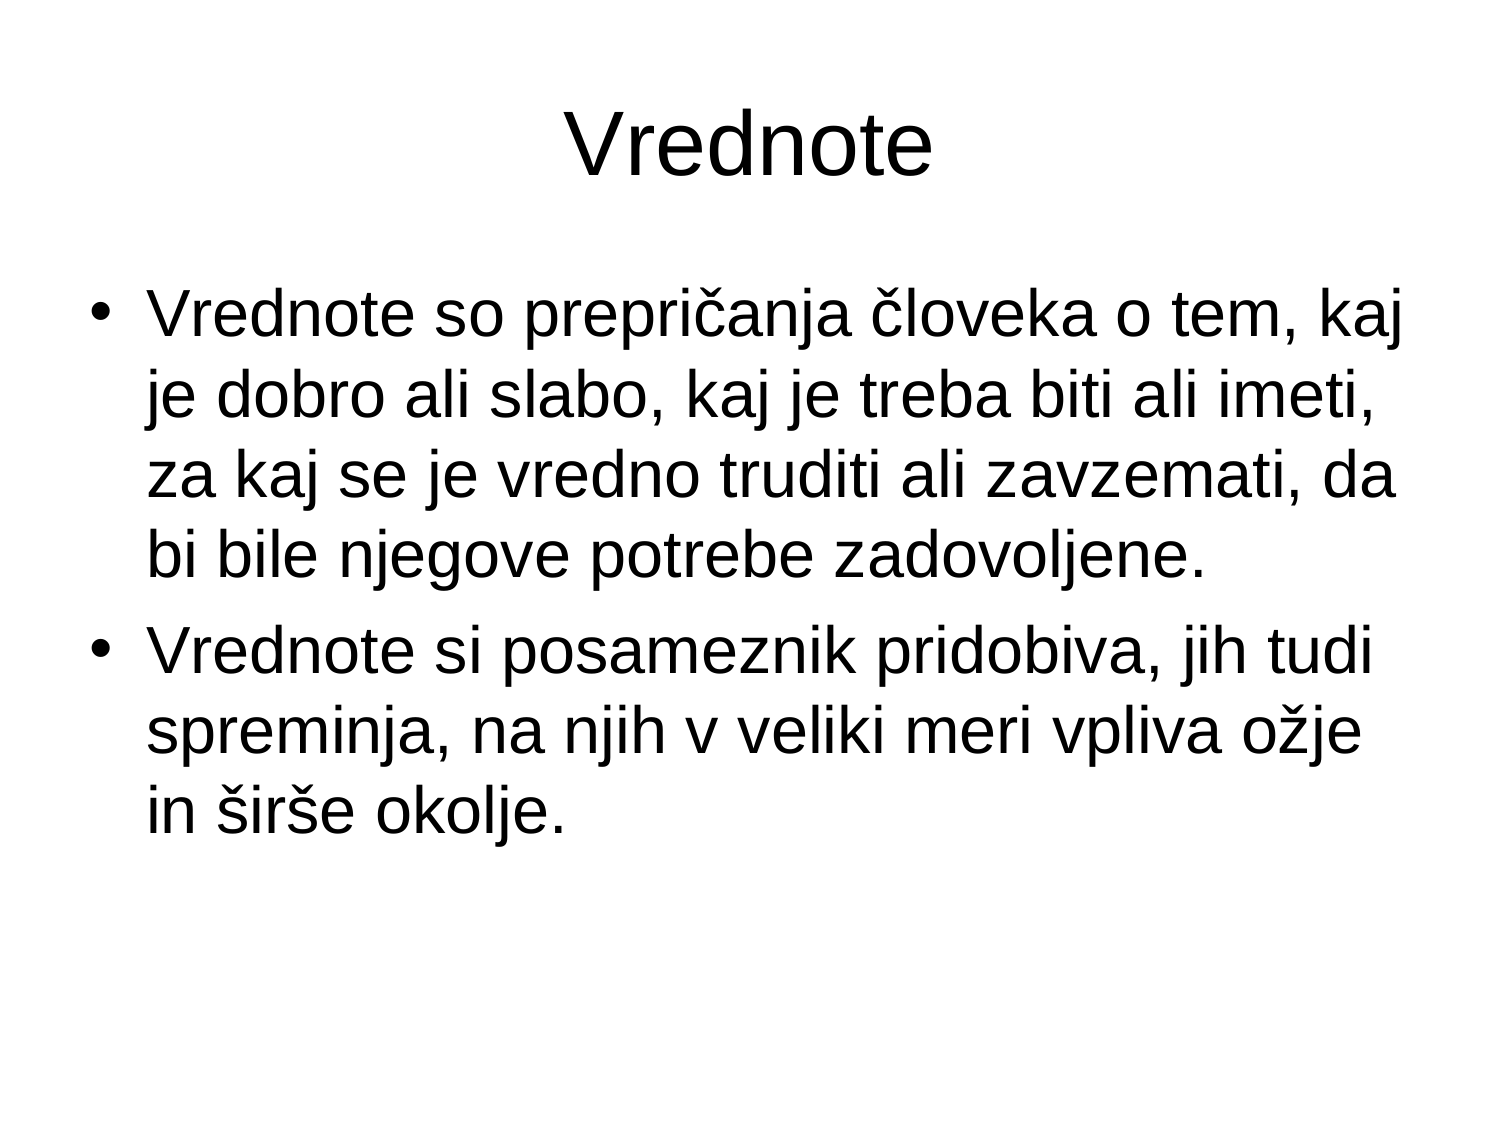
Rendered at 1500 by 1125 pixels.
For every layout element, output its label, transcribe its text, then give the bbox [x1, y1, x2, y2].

list Vrednote so prepričanja človeka o tem, kaj je dobro ali slabo, kaj je treba biti ali imeti, za kaj se je vredno truditi ali zavzemati, da bi bile njegove potrebe zadovoljene. Vrednote si posameznik pridobiva, jih tudi spreminja, na njih v veliki meri vpliva ožje in širše okolje. [75, 262, 1426, 1006]
title Vrednote [75, 45, 1426, 233]
